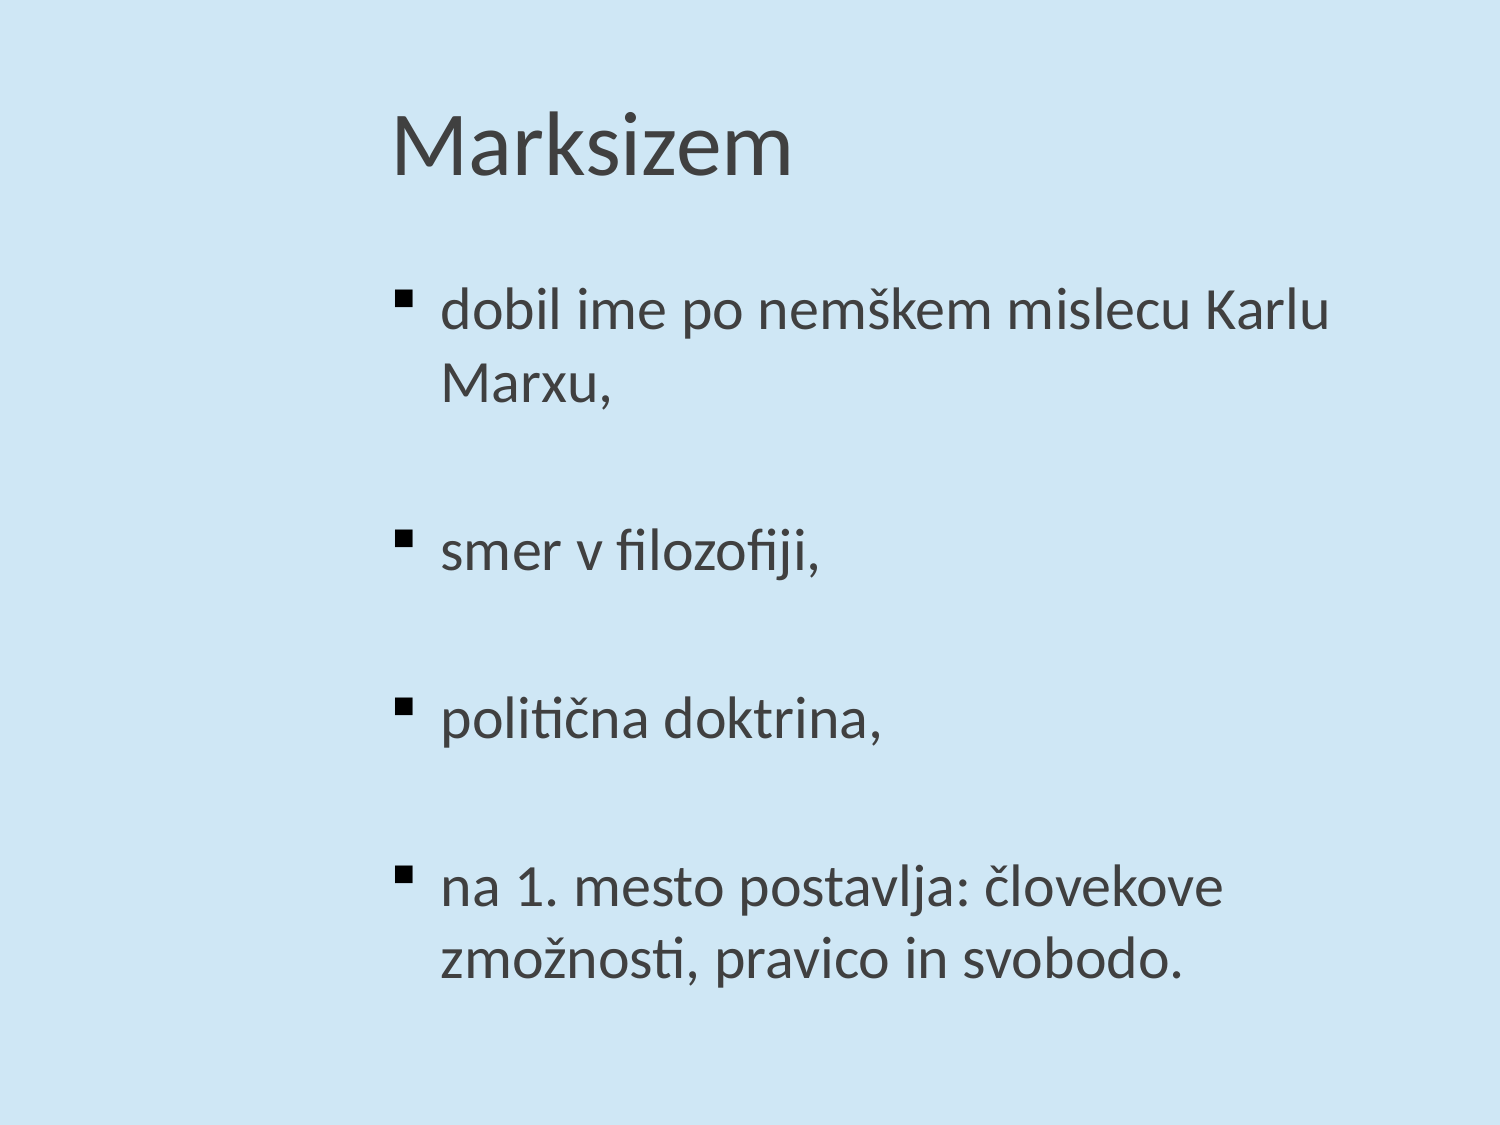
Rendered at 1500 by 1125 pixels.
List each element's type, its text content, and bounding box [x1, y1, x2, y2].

list dobil ime po nemškem mislecu Karlu Marxu, smer v filozofiji, politična doktrina, na 1. mesto postavlja: človekove zmožnosti, pravico in svobodo. [375, 262, 1425, 1005]
title Marksizem [375, 45, 1425, 233]
